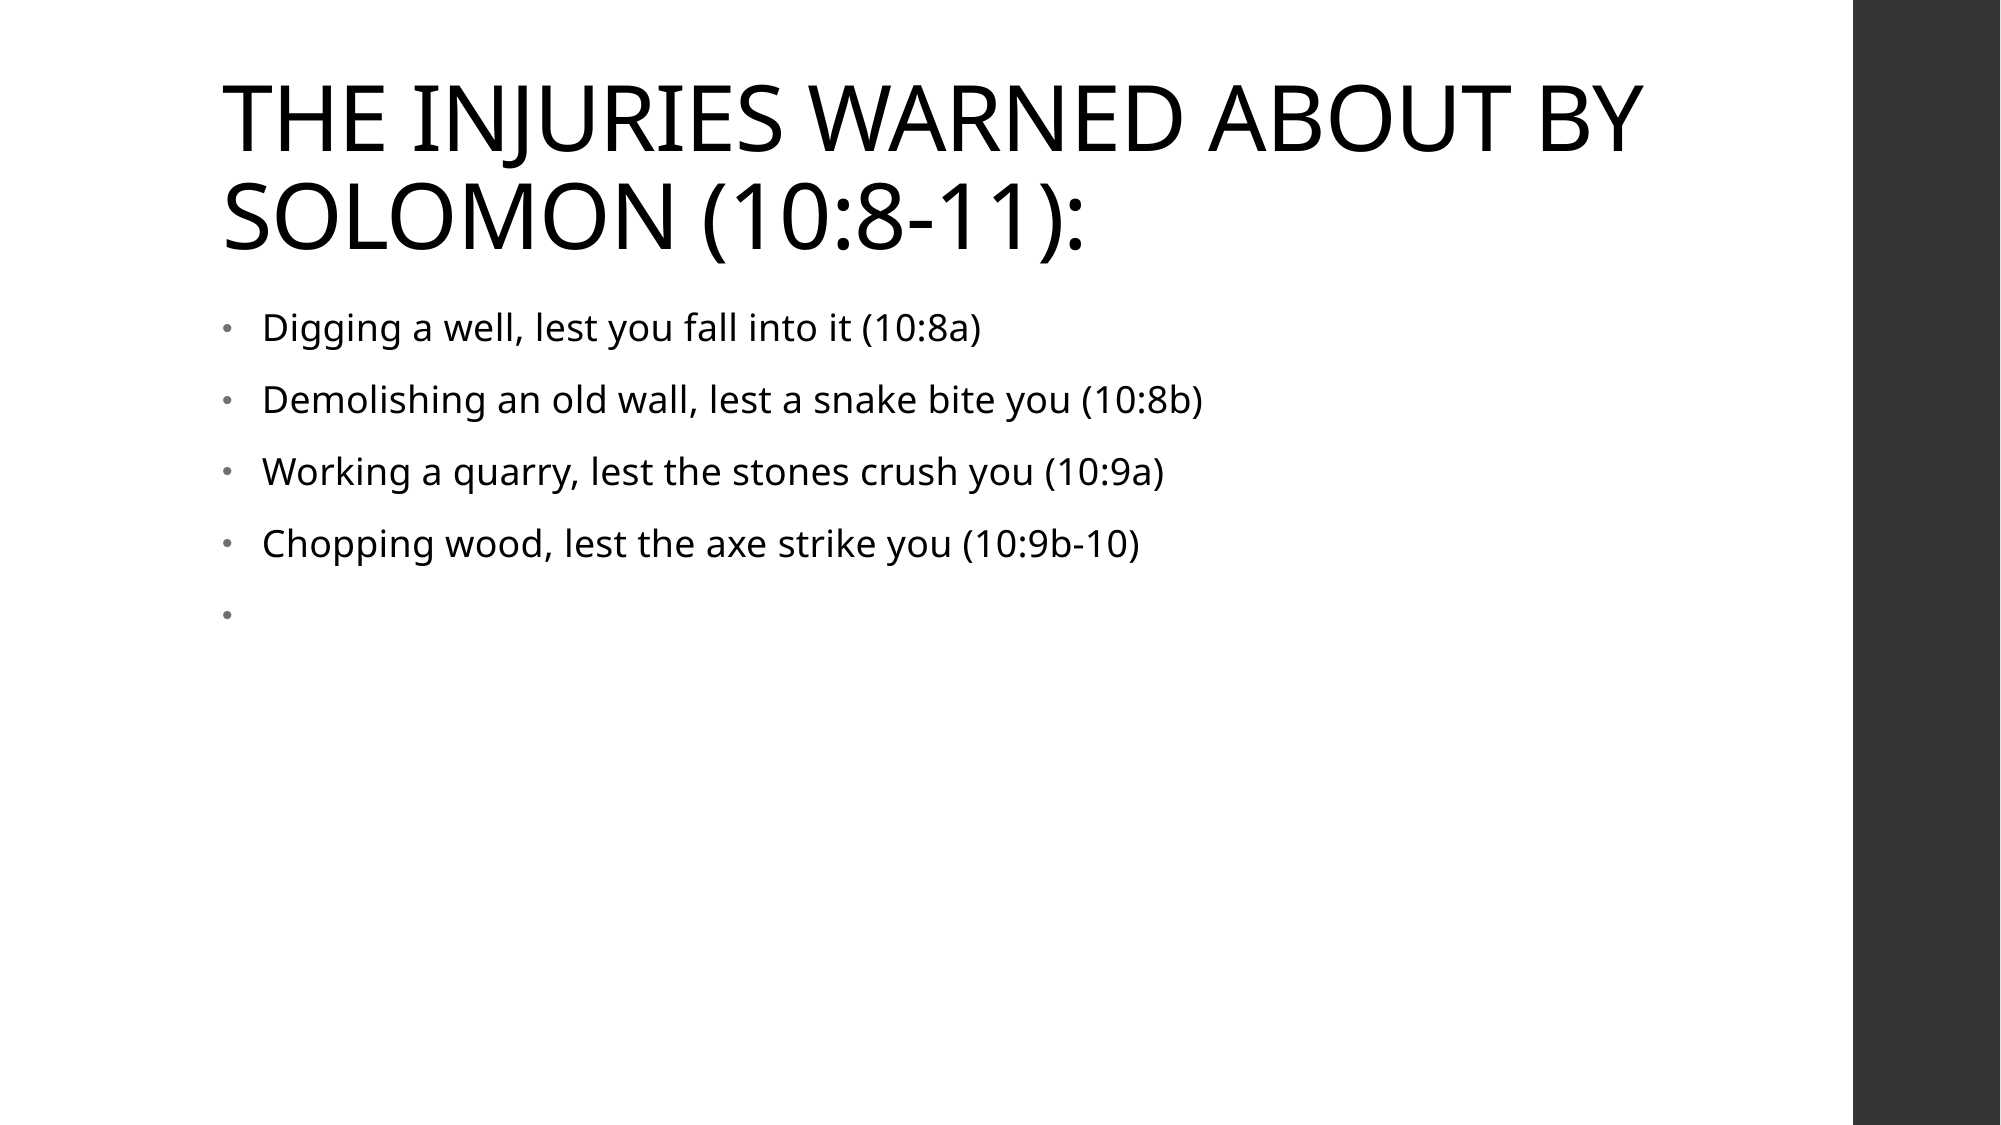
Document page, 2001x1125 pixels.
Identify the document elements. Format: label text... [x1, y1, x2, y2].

list Digging a well, lest you fall into it (10:8a) Demolishing an old wall, lest a snake bite you (10:8b) Working a quarry, lest the stones crush you (10:9a) Chopping wood, lest the axe strike you (10:9b-10) [206, 299, 1617, 1014]
title THE INJURIES WARNED ABOUT BY SOLOMON (10:8-11): [206, 60, 1797, 278]
